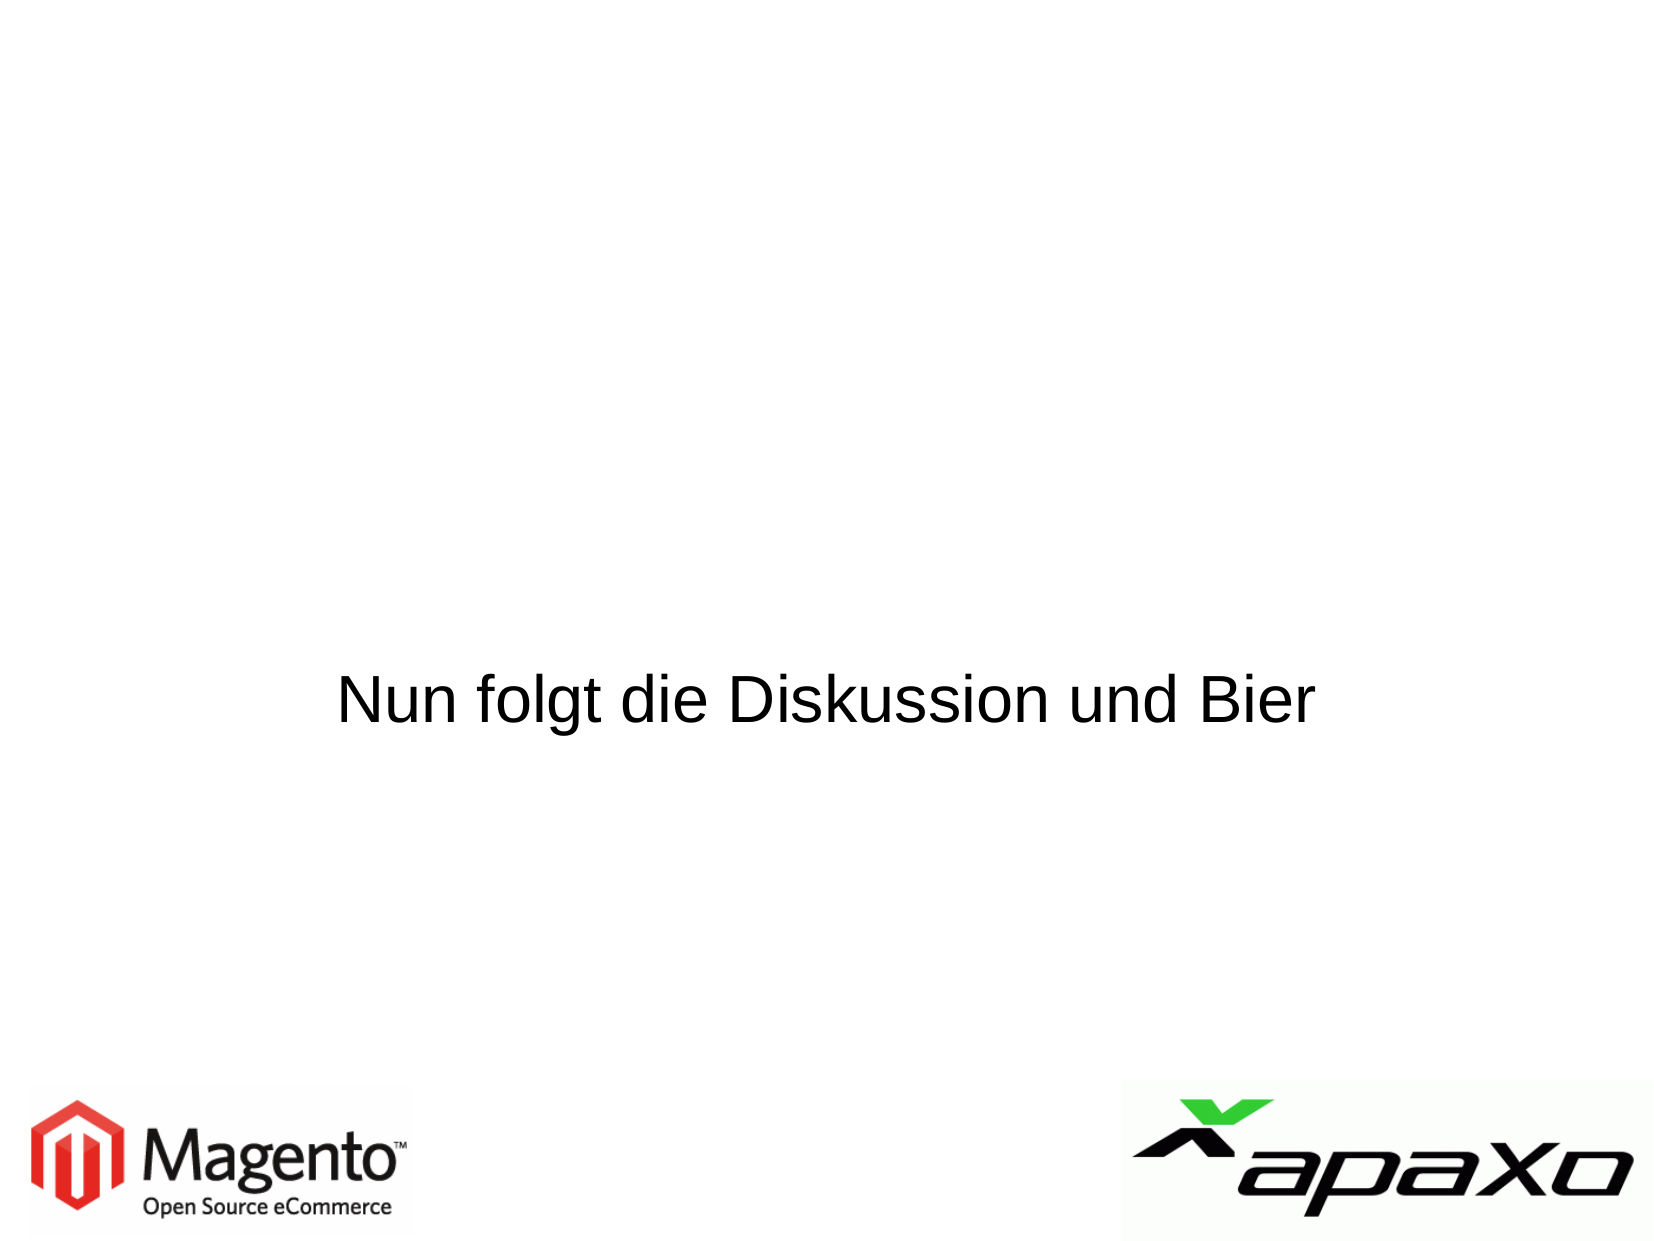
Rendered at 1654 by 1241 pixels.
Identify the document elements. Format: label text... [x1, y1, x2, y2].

picture [1122, 1080, 1654, 1241]
picture [29, 1086, 414, 1237]
subtitle Nun folgt die Diskussion und Bier [82, 297, 1571, 1102]
